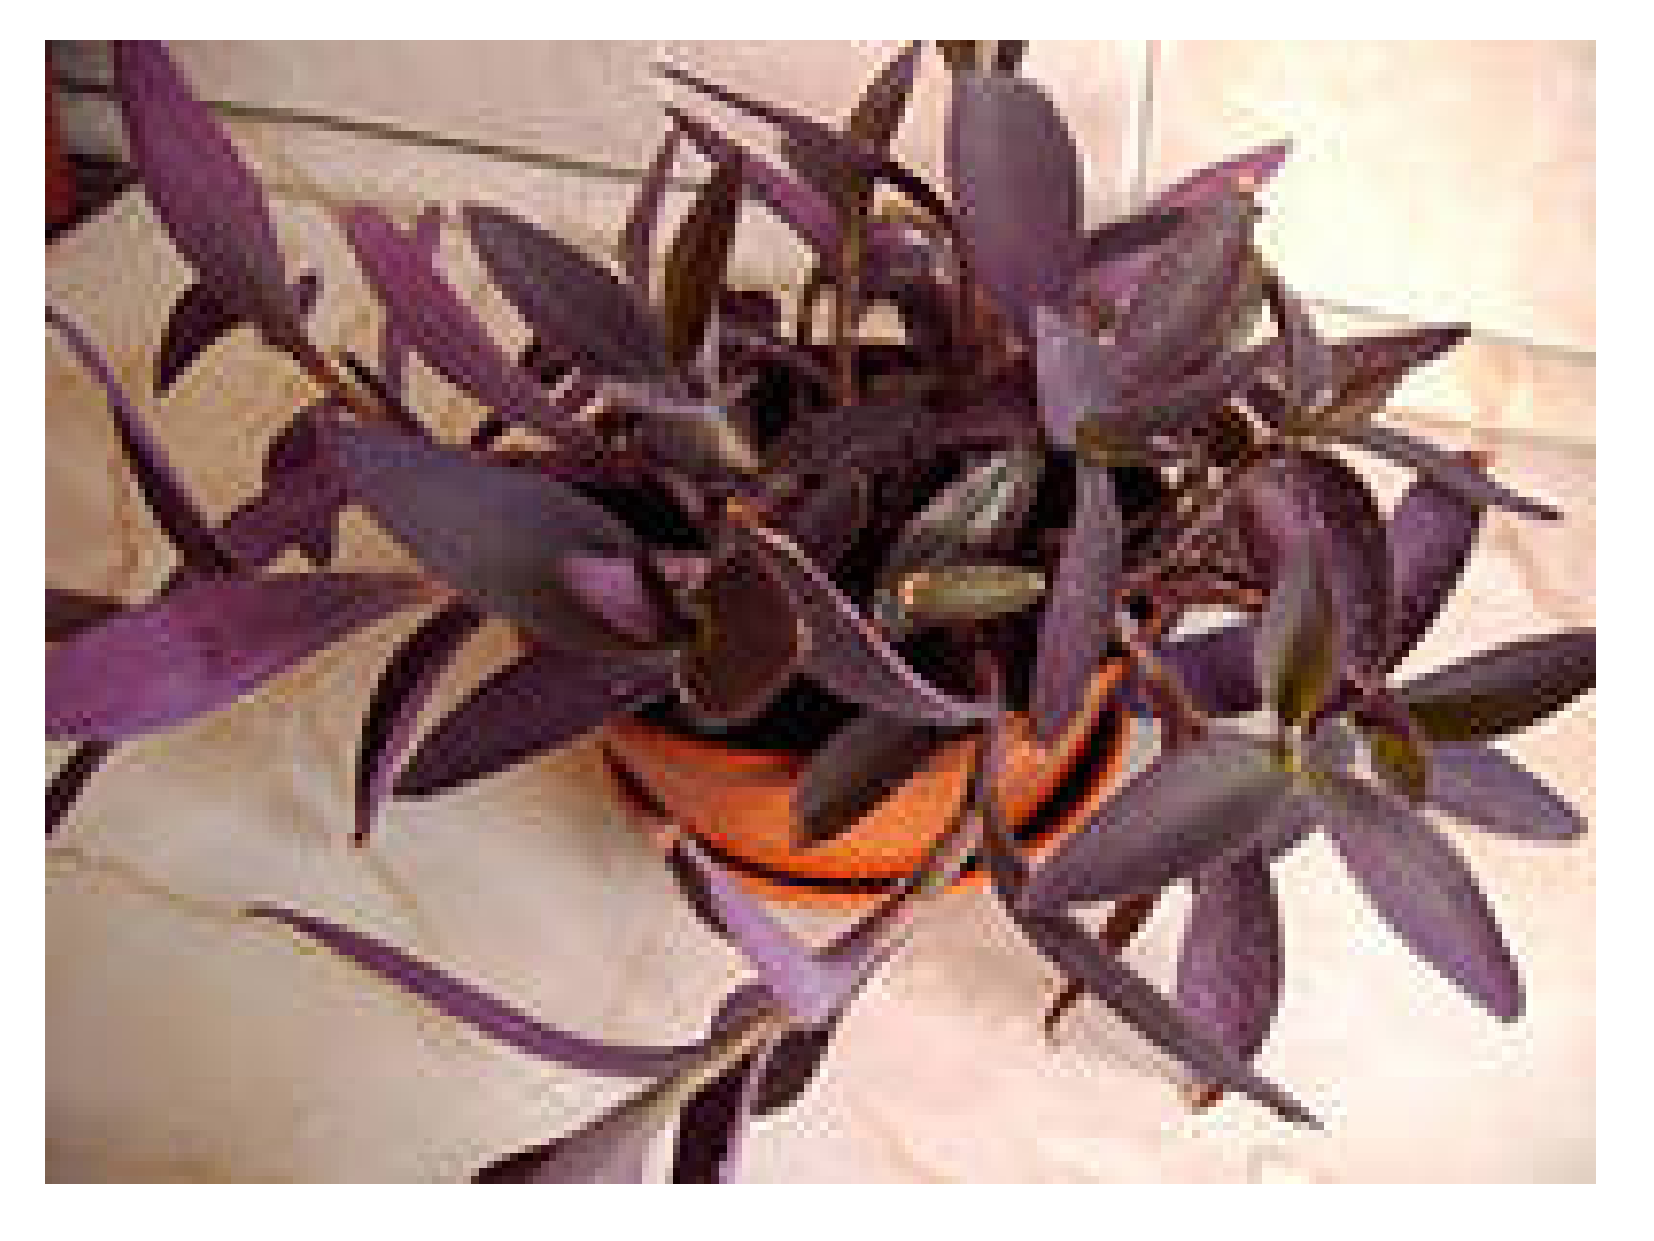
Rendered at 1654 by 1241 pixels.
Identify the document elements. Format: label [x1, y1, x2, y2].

picture [45, 40, 1596, 1184]
